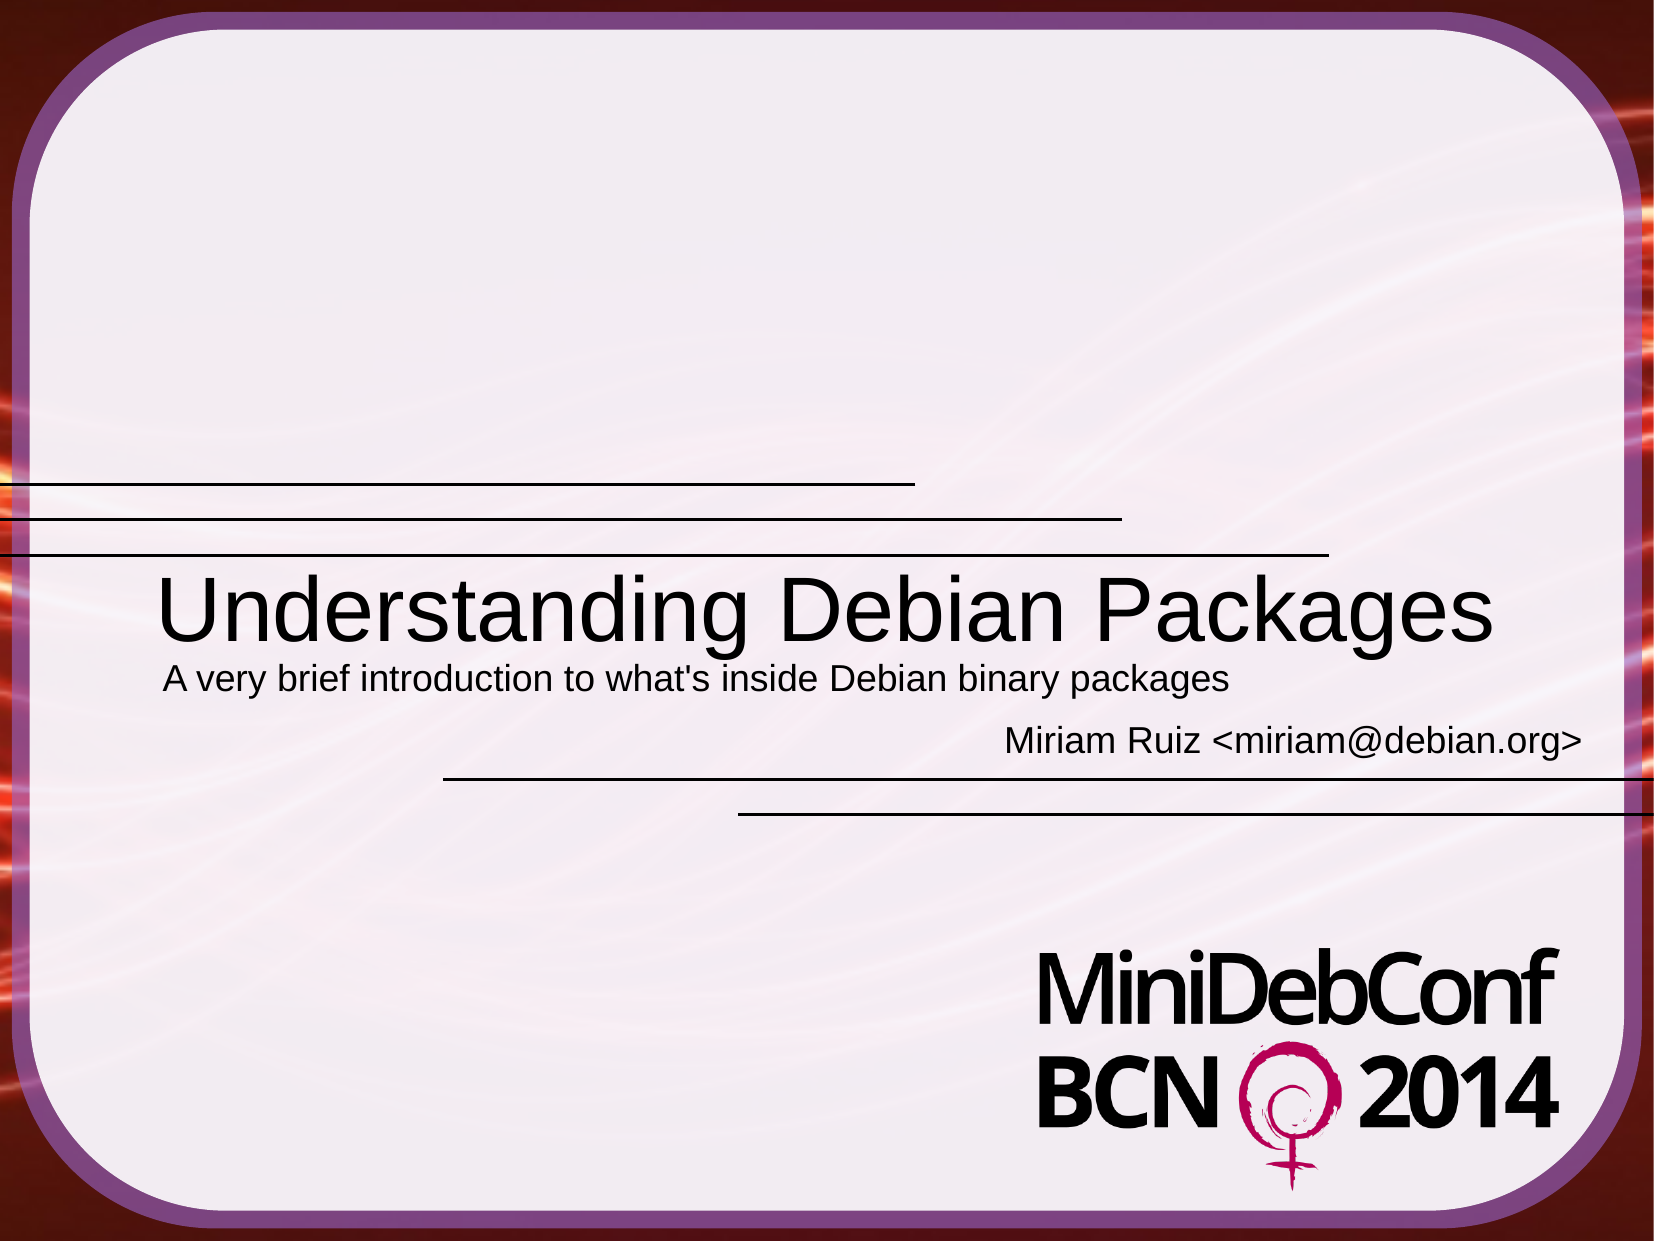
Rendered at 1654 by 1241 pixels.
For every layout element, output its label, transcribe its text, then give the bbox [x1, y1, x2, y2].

text_box A very brief introduction to what's inside Debian binary packages [147, 649, 1536, 707]
title Understanding Debian Packages [82, 558, 1571, 661]
picture [1642, 781, 1654, 813]
picture [0, 486, 11, 518]
picture [0, 521, 11, 554]
picture [0, 557, 1654, 1241]
picture [0, 0, 1654, 778]
